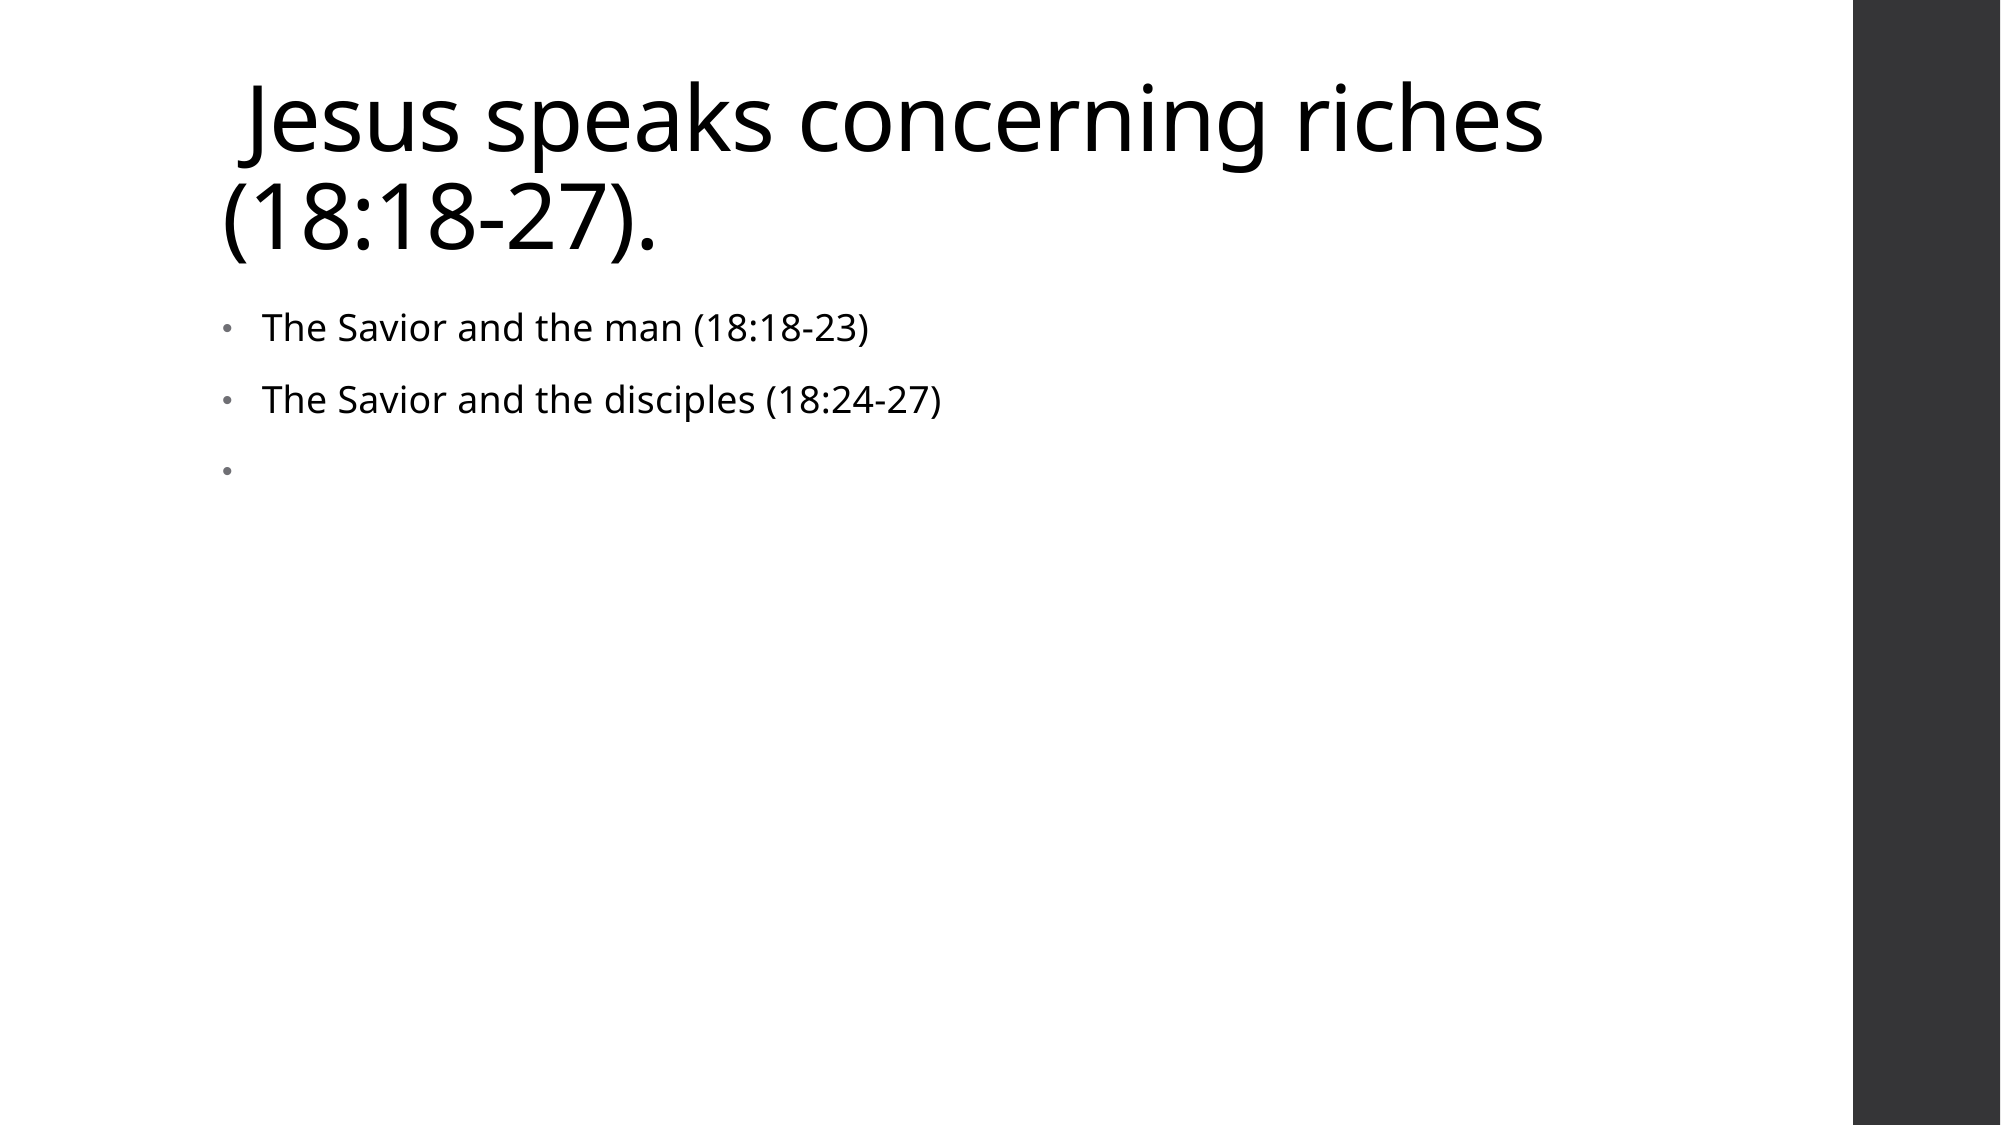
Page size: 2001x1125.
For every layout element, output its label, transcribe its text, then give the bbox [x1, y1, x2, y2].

title Jesus speaks concerning riches (18:18-27). [206, 60, 1797, 278]
list The Savior and the man (18:18-23) The Savior and the disciples (18:24-27) [206, 299, 1617, 1014]
